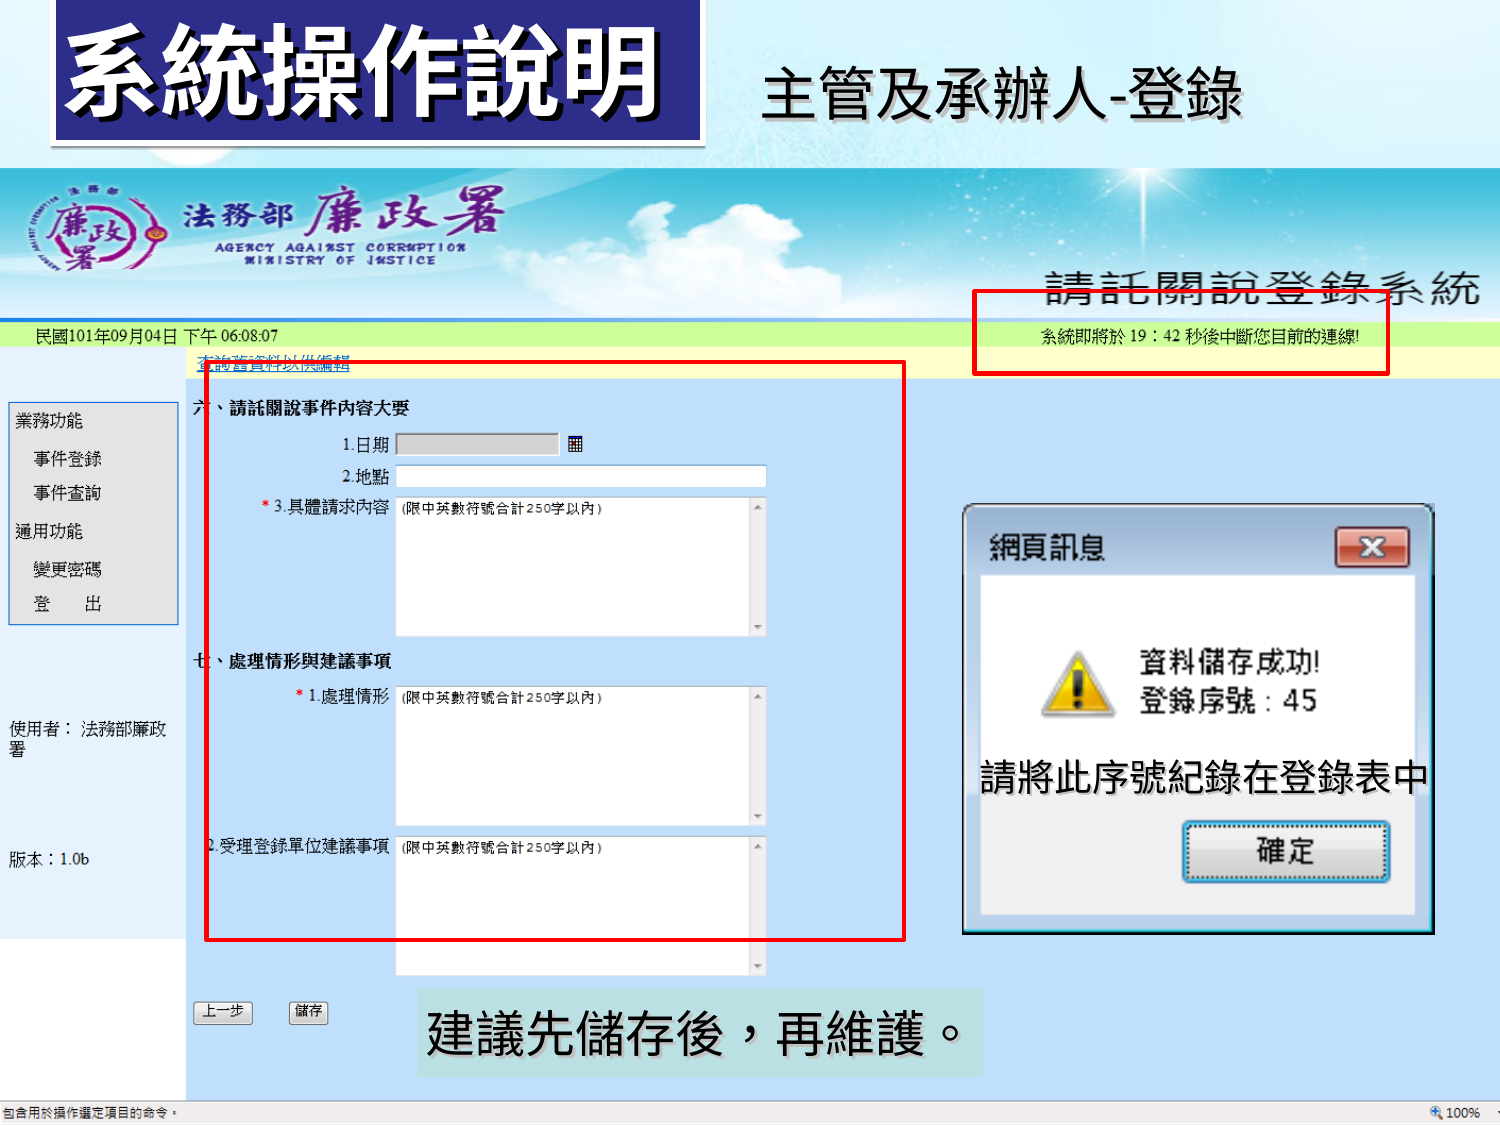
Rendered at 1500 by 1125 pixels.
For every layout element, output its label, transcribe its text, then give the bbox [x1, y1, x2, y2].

title 系統操作說明 [53, 0, 703, 144]
text_box 主管及承辦人-登錄 [751, 42, 1252, 168]
text_box 請將此序號紀錄在登錄表中 [972, 739, 1438, 815]
picture [0, 0, 1500, 1125]
text_box 建議先儲存後，再維護。 [417, 987, 984, 1078]
